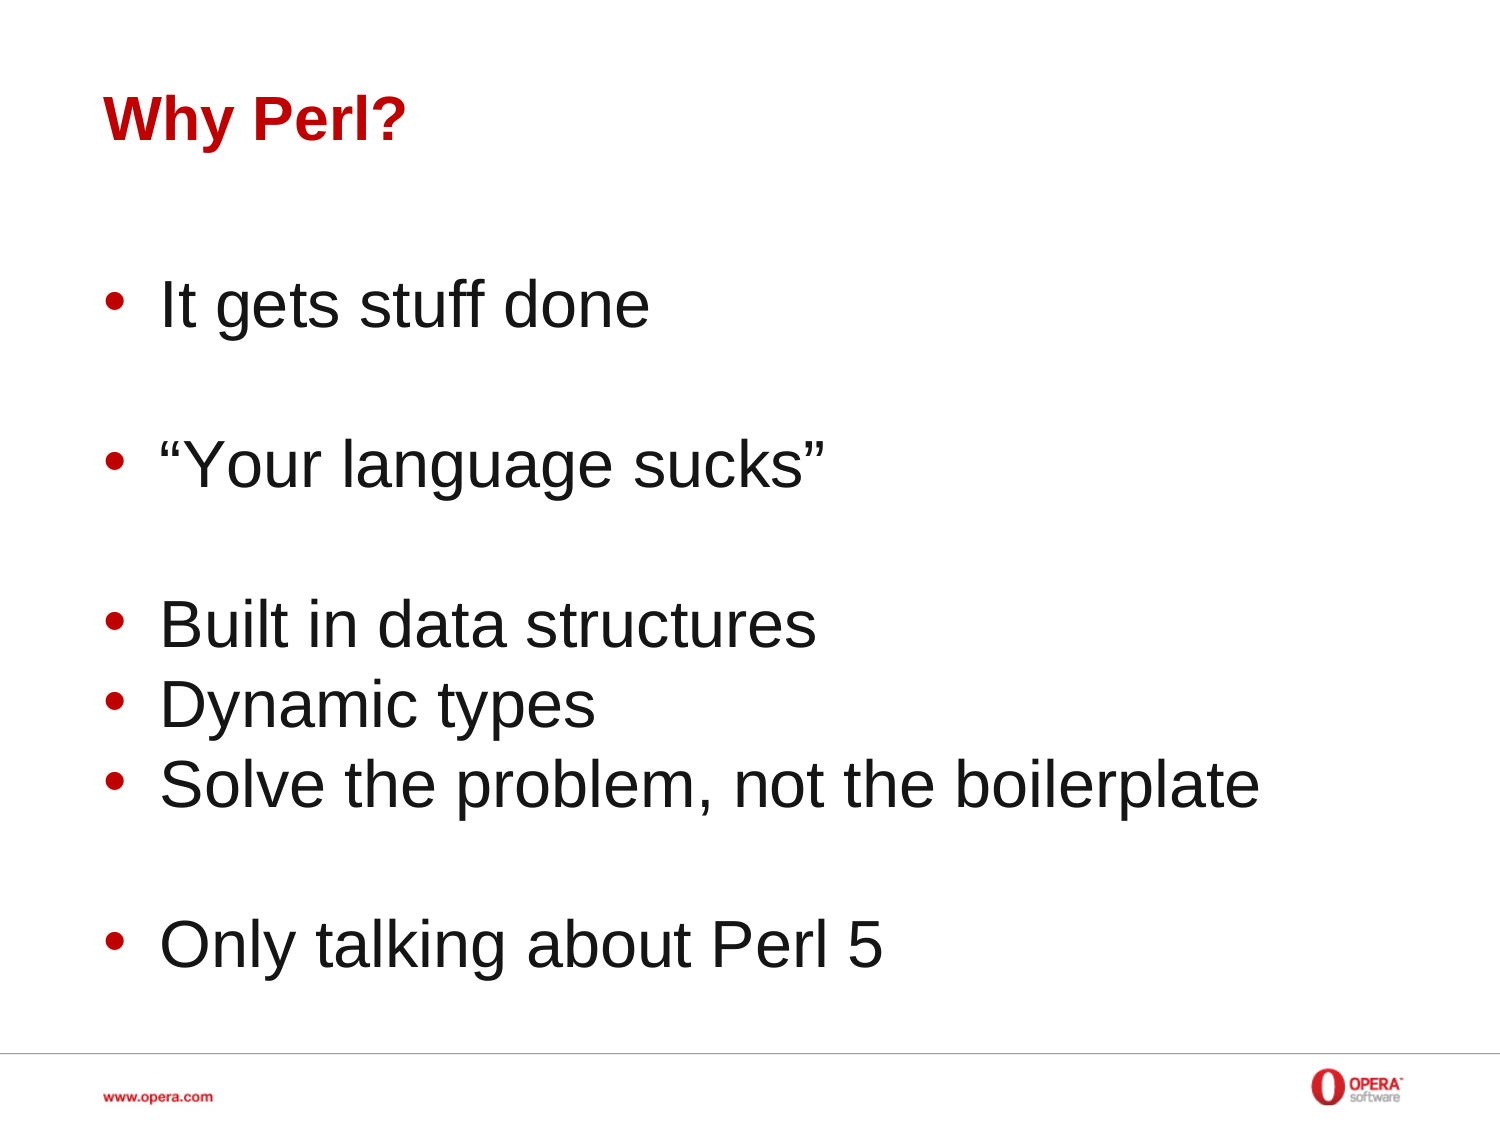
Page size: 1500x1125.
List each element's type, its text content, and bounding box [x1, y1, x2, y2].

list It gets stuff done “Your language sucks” Built in data structures Dynamic types Solve the problem, not the boilerplate Only talking about Perl 5 [88, 203, 1412, 1018]
picture [0, 1053, 1500, 1123]
title Why Perl? [88, 70, 1412, 177]
